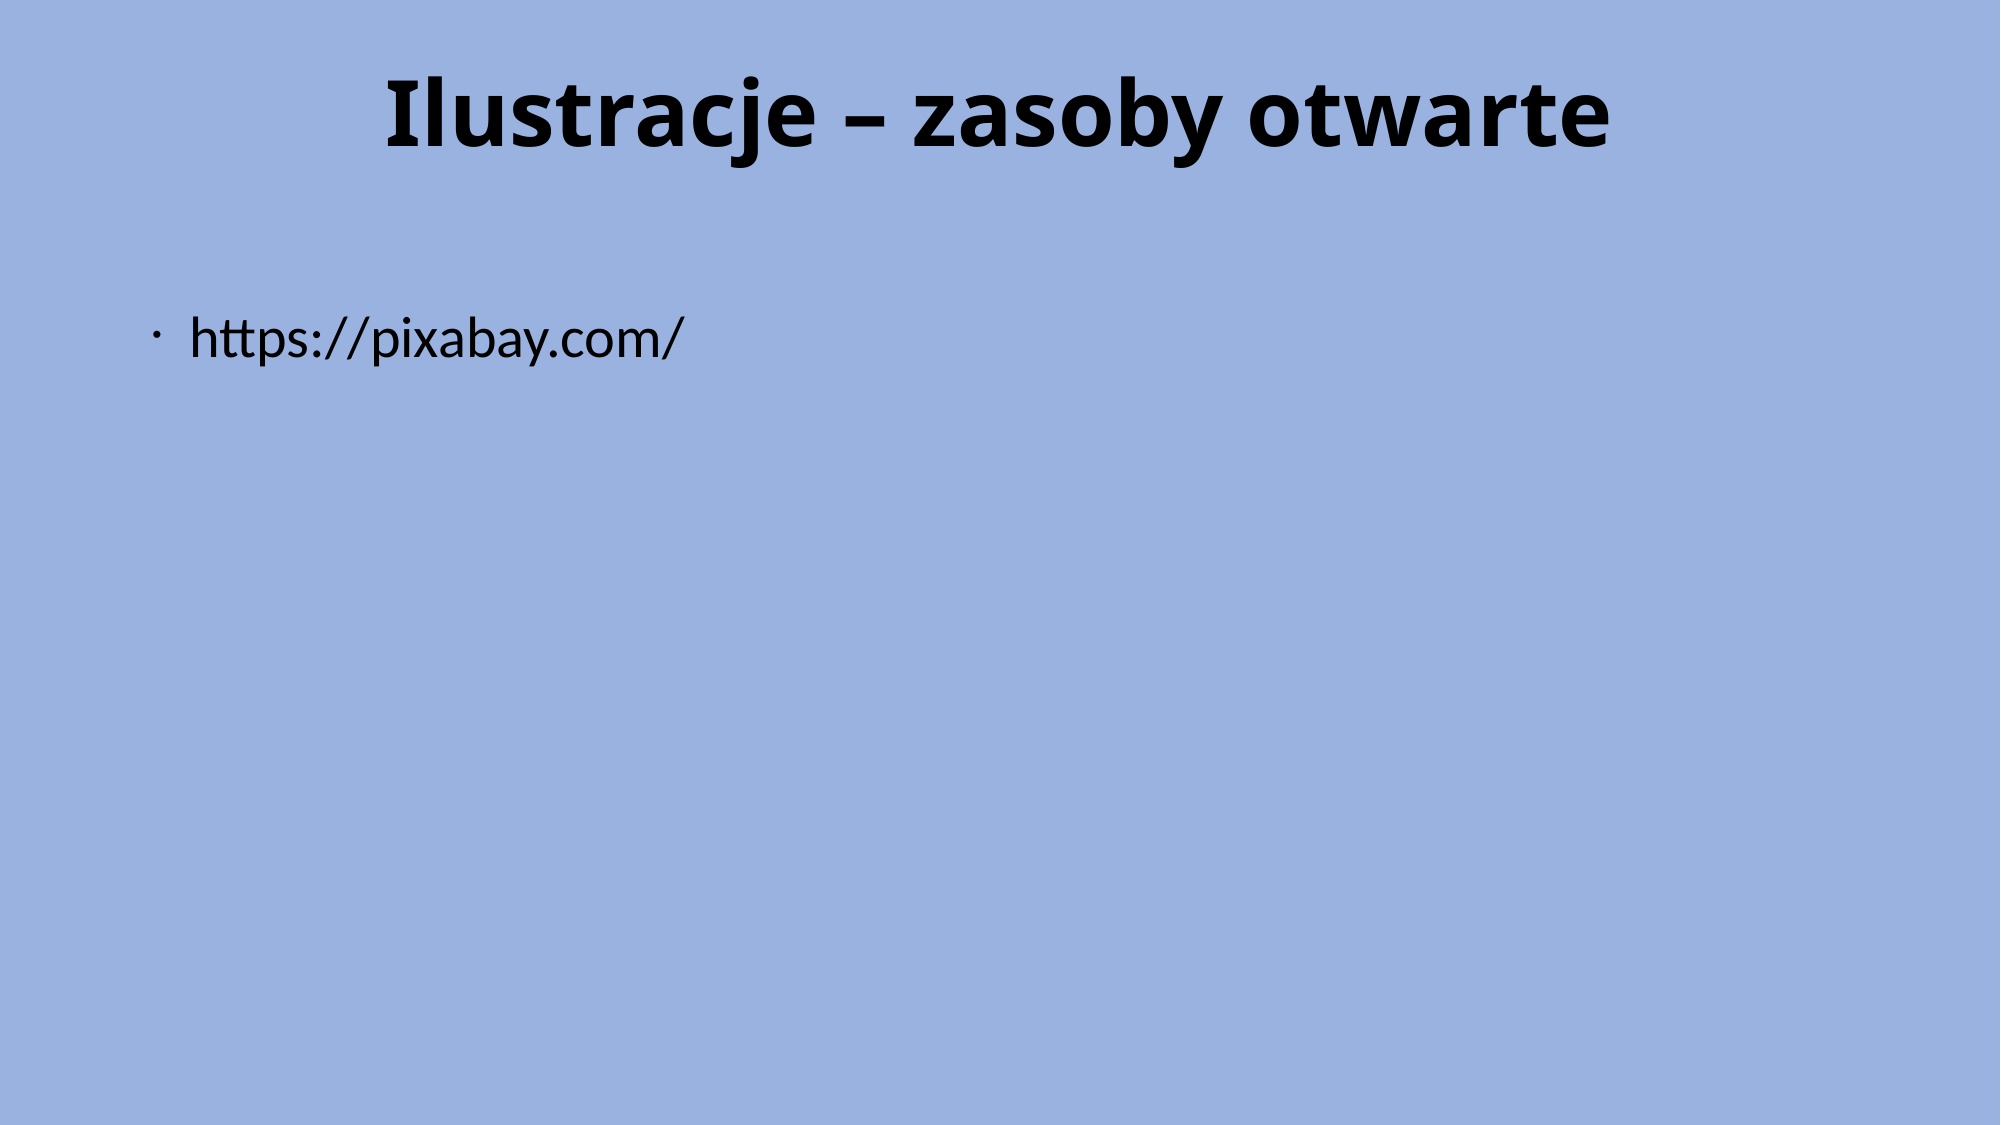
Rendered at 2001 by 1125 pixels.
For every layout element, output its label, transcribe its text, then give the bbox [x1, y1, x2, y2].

title Ilustracje – zasoby otwarte [137, 59, 1863, 278]
list https://pixabay.com/ [137, 299, 1863, 1014]
